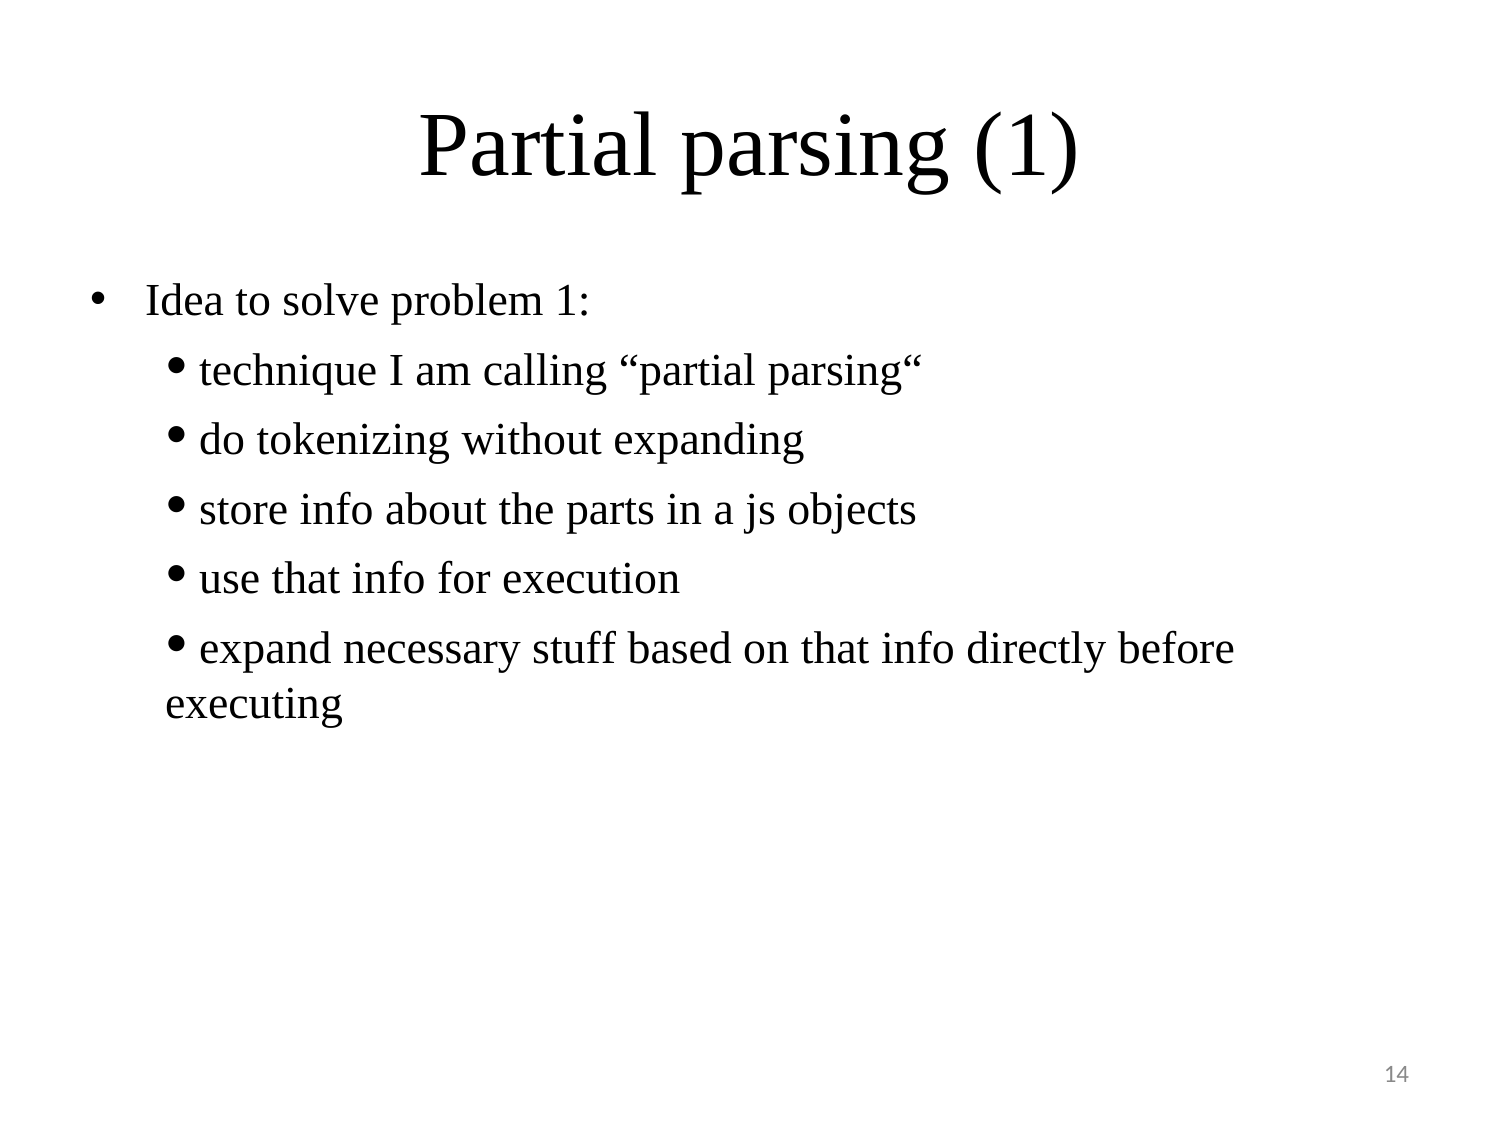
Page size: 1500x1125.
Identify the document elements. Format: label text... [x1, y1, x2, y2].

text_box Partial parsing (1)‏ [75, 45, 1426, 233]
text_box Idea to solve problem 1: technique I am calling “partial parsing“ do tokenizing without expanding store info about the parts in a js objects use that info for execution expand necessary stuff based on that info directly before executing [75, 262, 1426, 1005]
